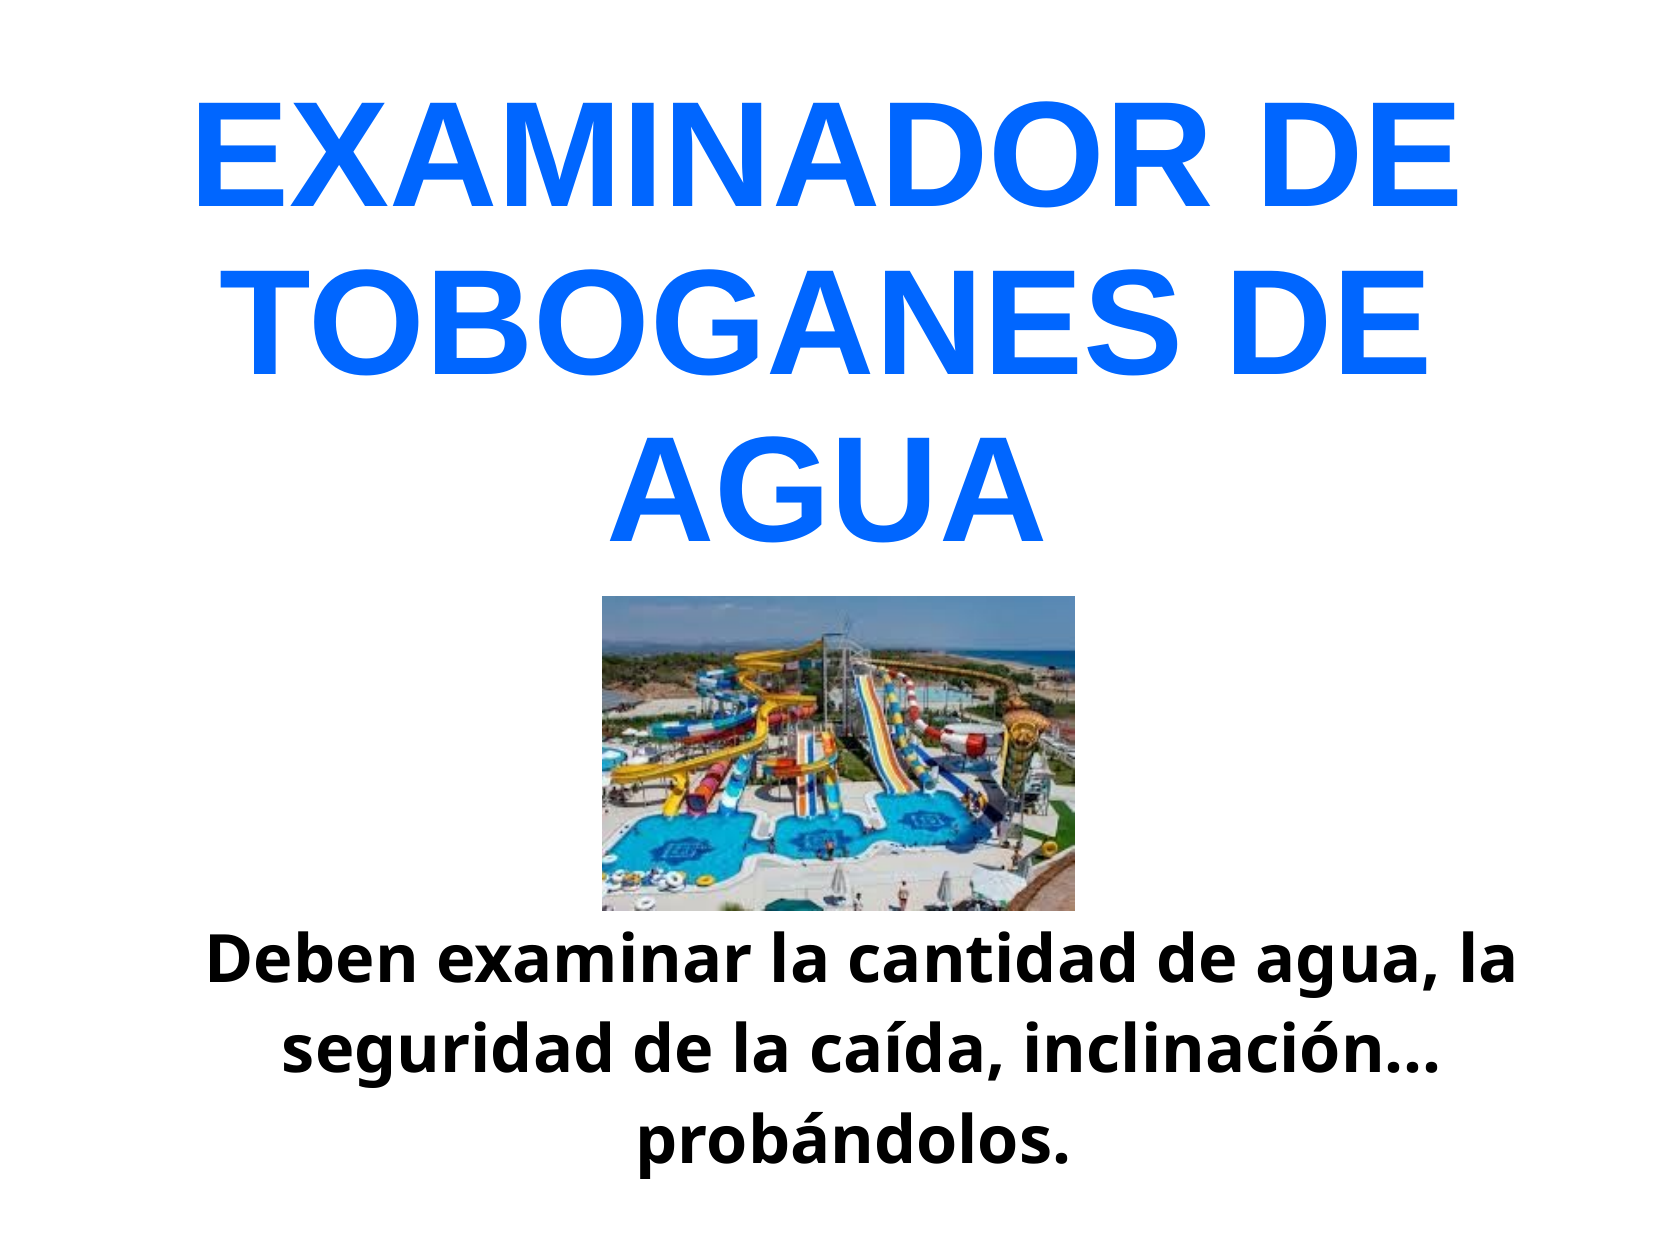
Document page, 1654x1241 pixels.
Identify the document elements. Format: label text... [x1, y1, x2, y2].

title EXAMINADOR DE TOBOGANES DE AGUA [82, 70, 1571, 574]
picture [602, 596, 1075, 911]
list Deben examinar la cantidad de agua, la seguridad de la caída, inclinación… probándolos. [82, 910, 1571, 1241]
